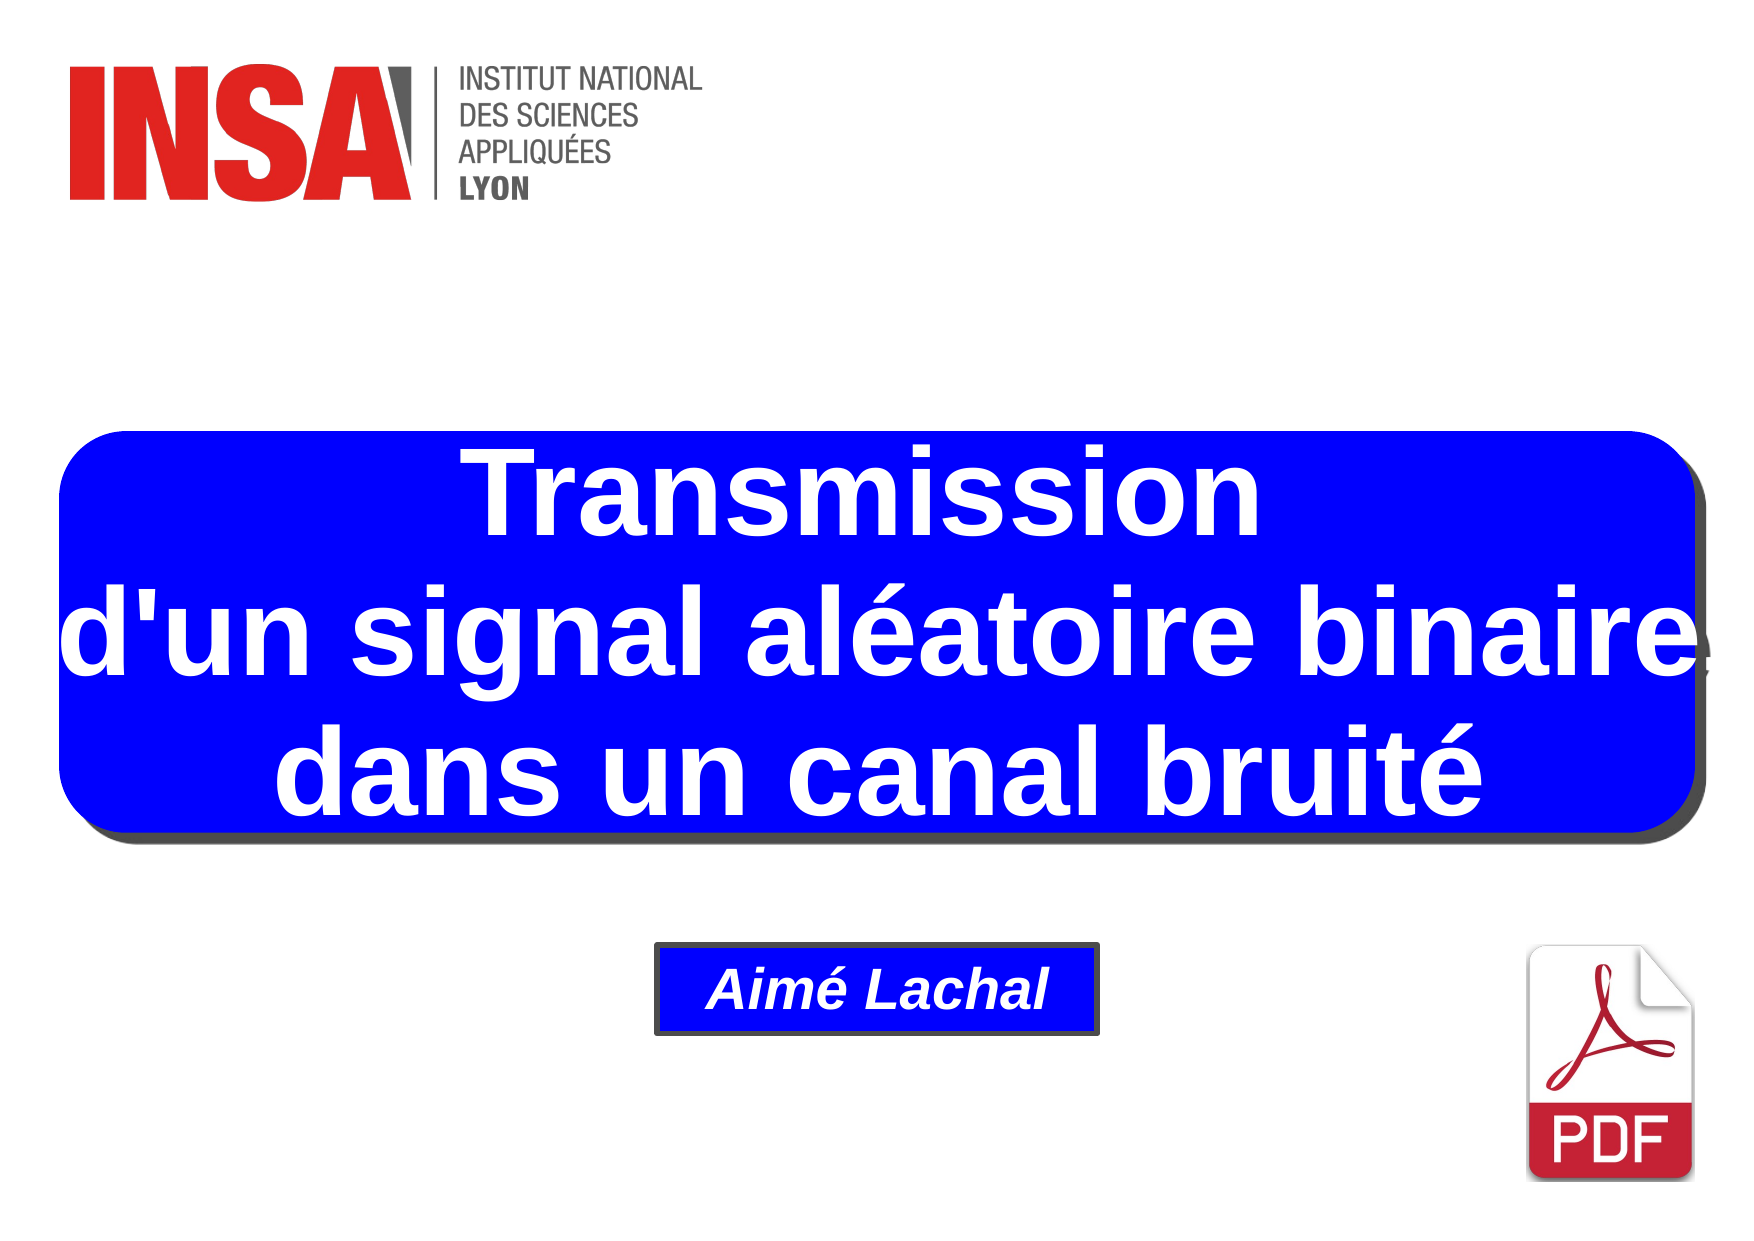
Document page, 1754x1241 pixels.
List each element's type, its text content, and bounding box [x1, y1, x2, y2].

title Aimé Lachal [657, 944, 1098, 1034]
text_box Transmission d'un signal aléatoire binaire dans un canal bruité [59, 431, 1695, 833]
picture [59, 58, 713, 207]
picture [1526, 944, 1695, 1182]
